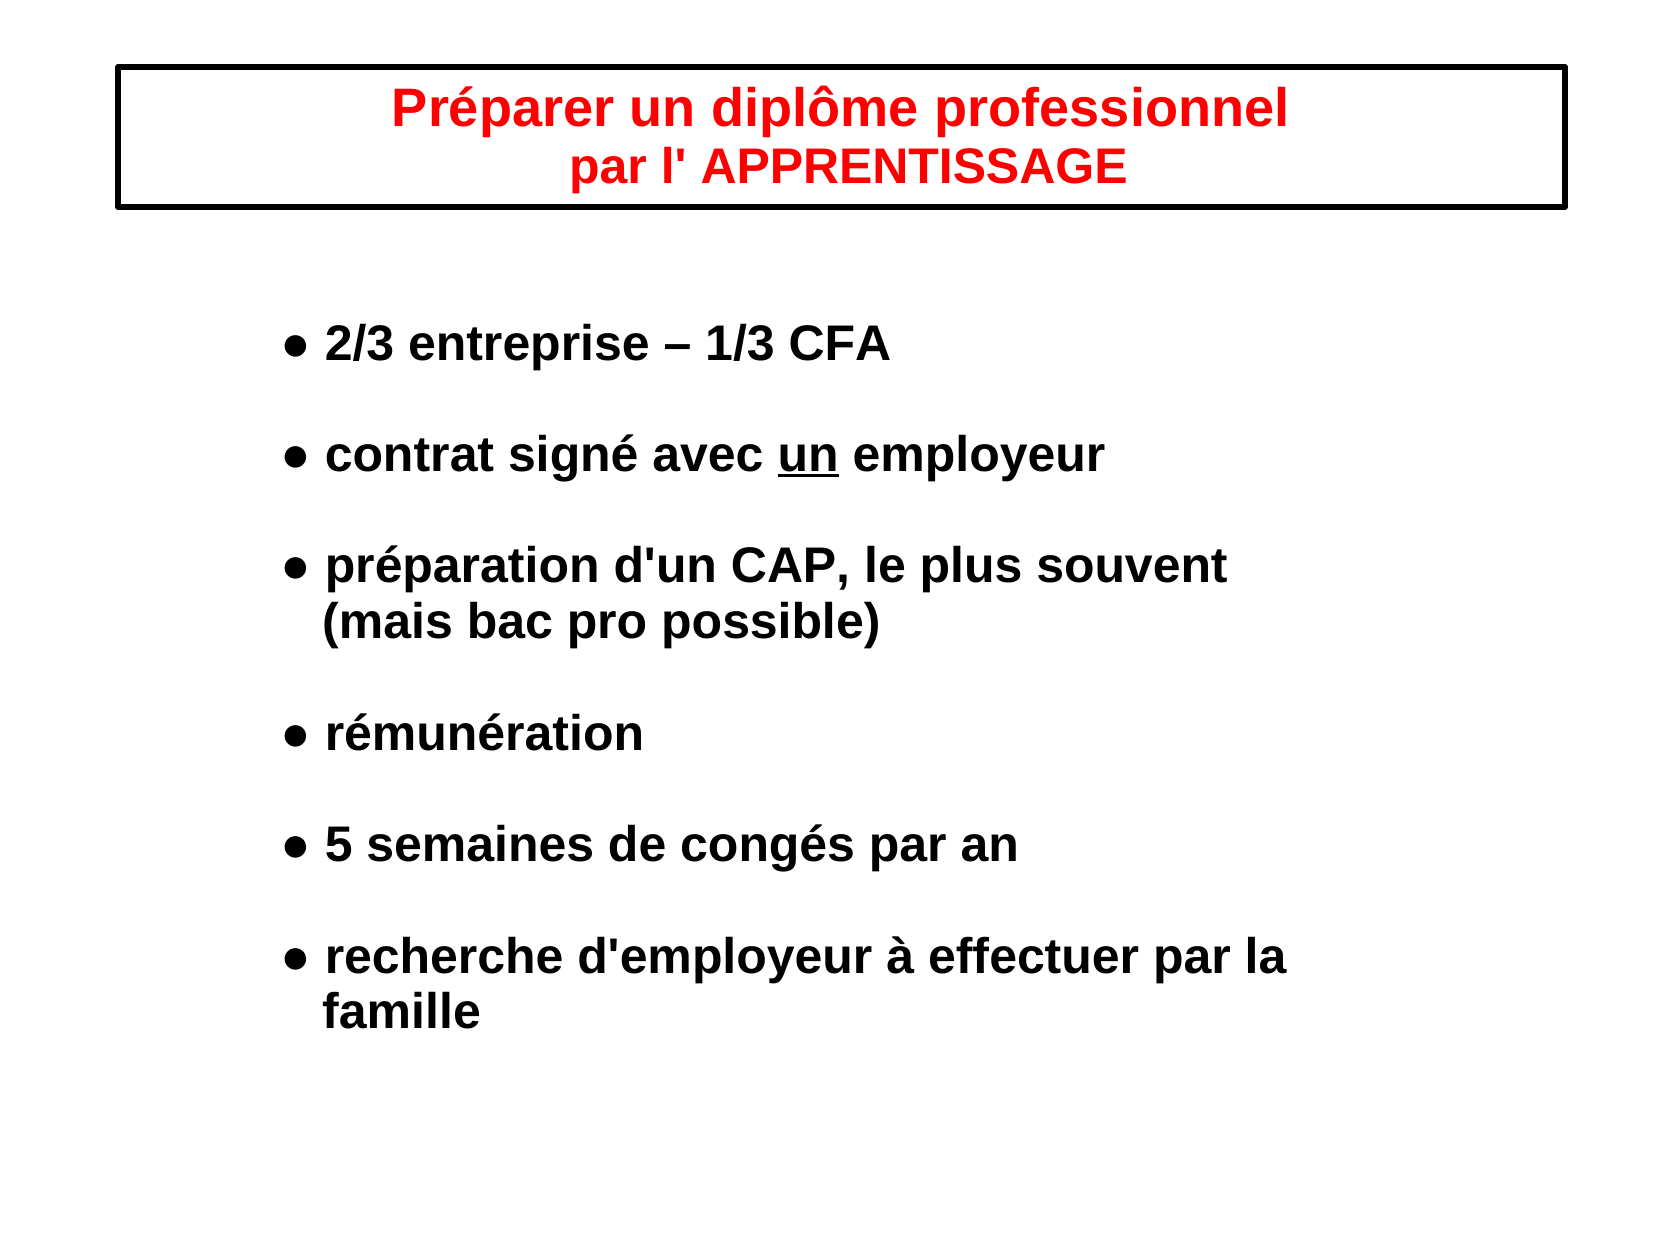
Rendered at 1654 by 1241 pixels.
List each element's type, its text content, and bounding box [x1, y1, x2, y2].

text_box Préparer un diplôme professionnel par l' APPRENTISSAGE [118, 66, 1565, 207]
text_box ● 2/3 entreprise – 1/3 CFA ● contrat signé avec un employeur ● préparation d'un CAP, le plus souvent (mais bac pro possible) ● rémunération ● 5 semaines de congés par an ● recherche d'employeur à effectuer par la famille [265, 307, 1388, 1120]
